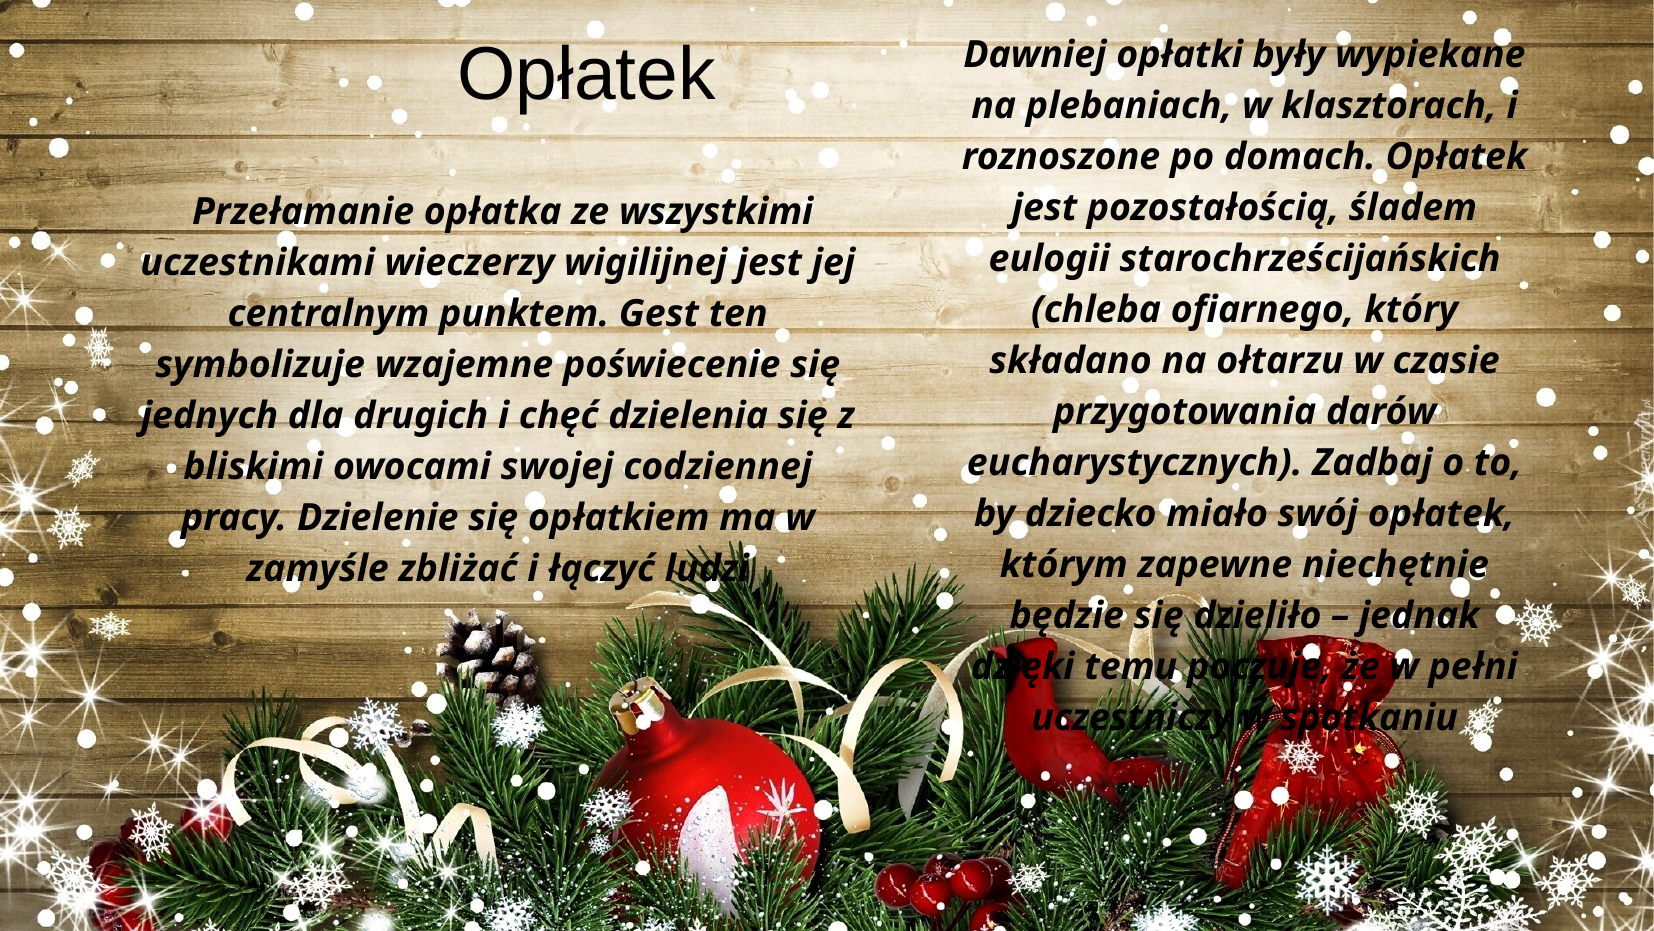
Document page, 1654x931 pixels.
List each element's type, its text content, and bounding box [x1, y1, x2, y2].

text_box Przełamanie opłatka ze wszystkimi uczestnikami wieczerzy wigilijnej jest jej centralnym punktem. Gest ten symbolizuje wzajemne poświecenie się jednych dla drugich i chęć dzielenia się z bliskimi owocami swojej codziennej pracy. Dzielenie się opłatkiem ma w zamyśle zbliżać i łączyć ludzi [118, 177, 879, 535]
text_box Opłatek [442, 23, 754, 177]
text_box Dawniej opłatki były wypiekane na plebaniach, w klasztorach, i roznoszone po domach. Opłatek jest pozostałością, śladem eulogii starochrześcijańskich (chleba ofiarnego, który składano na ołtarzu w czasie przygotowania darów eucharystycznych). Zadbaj o to, by dziecko miało swój opłatek, którym zapewne niechętnie będzie się dzieliło – jednak dzięki temu poczuje, że w pełni uczestniczy w spotkaniu [944, 19, 1545, 591]
picture [0, 0, 1654, 931]
